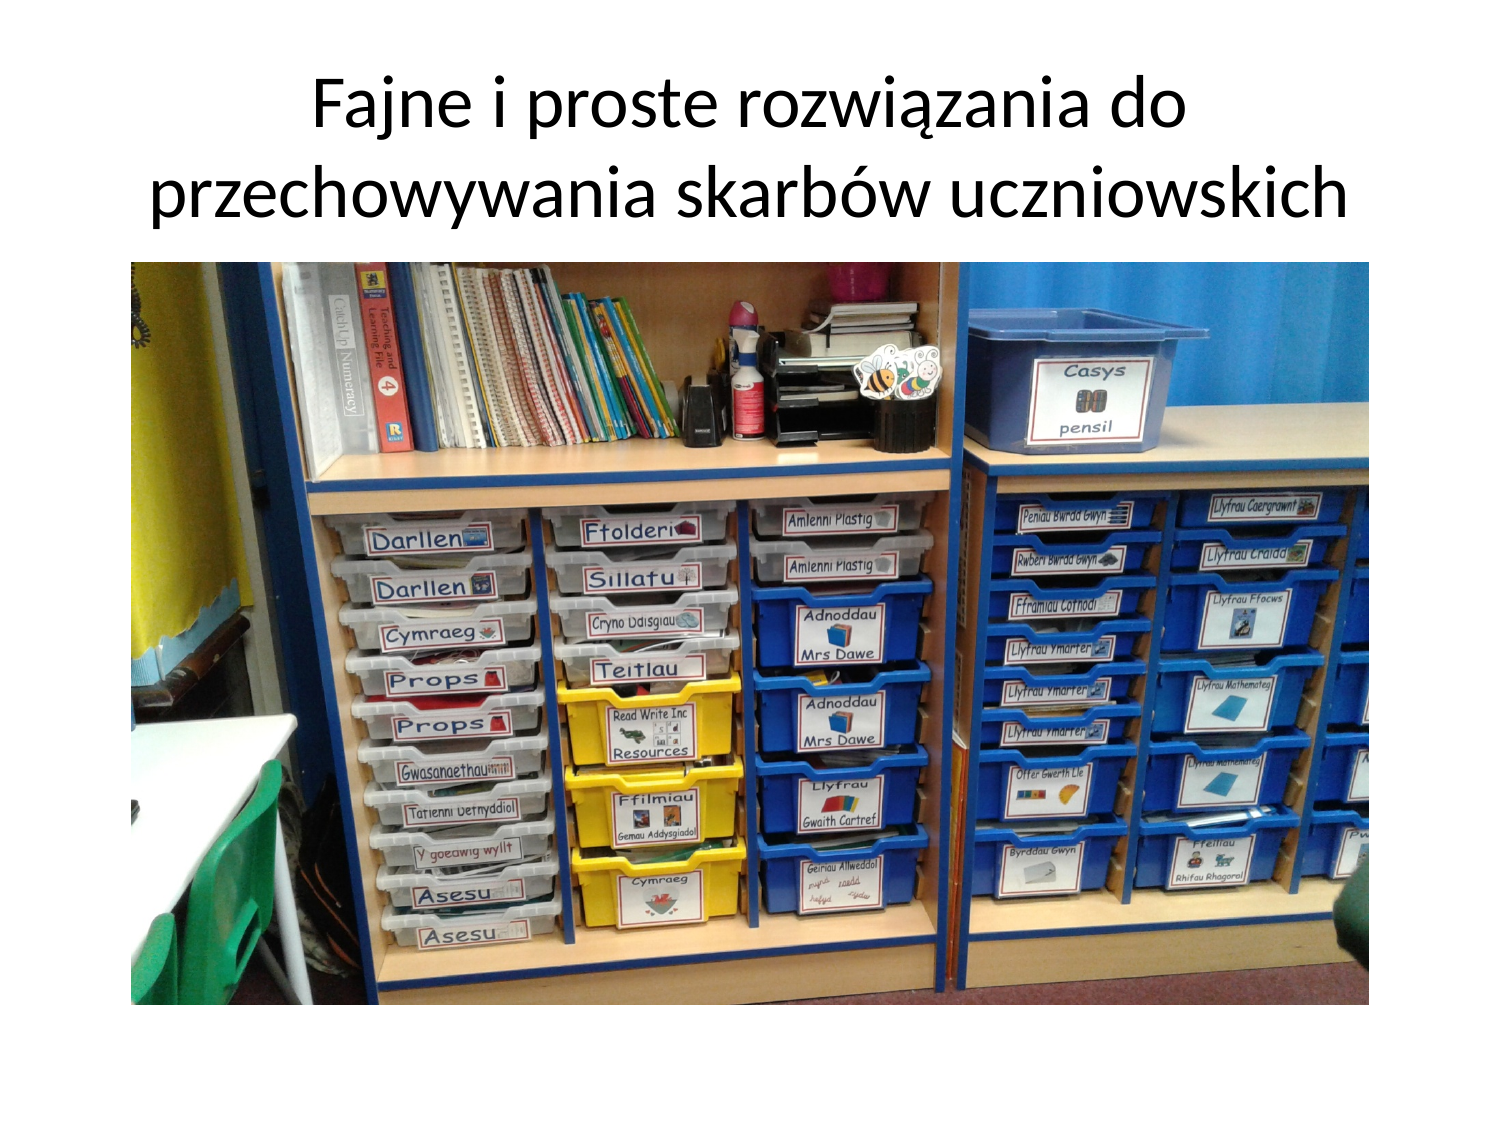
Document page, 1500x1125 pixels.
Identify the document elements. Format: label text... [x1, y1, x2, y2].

title Fajne i proste rozwiązania do przechowywania skarbów uczniowskich [75, 45, 1425, 209]
picture [131, 262, 1369, 1005]
